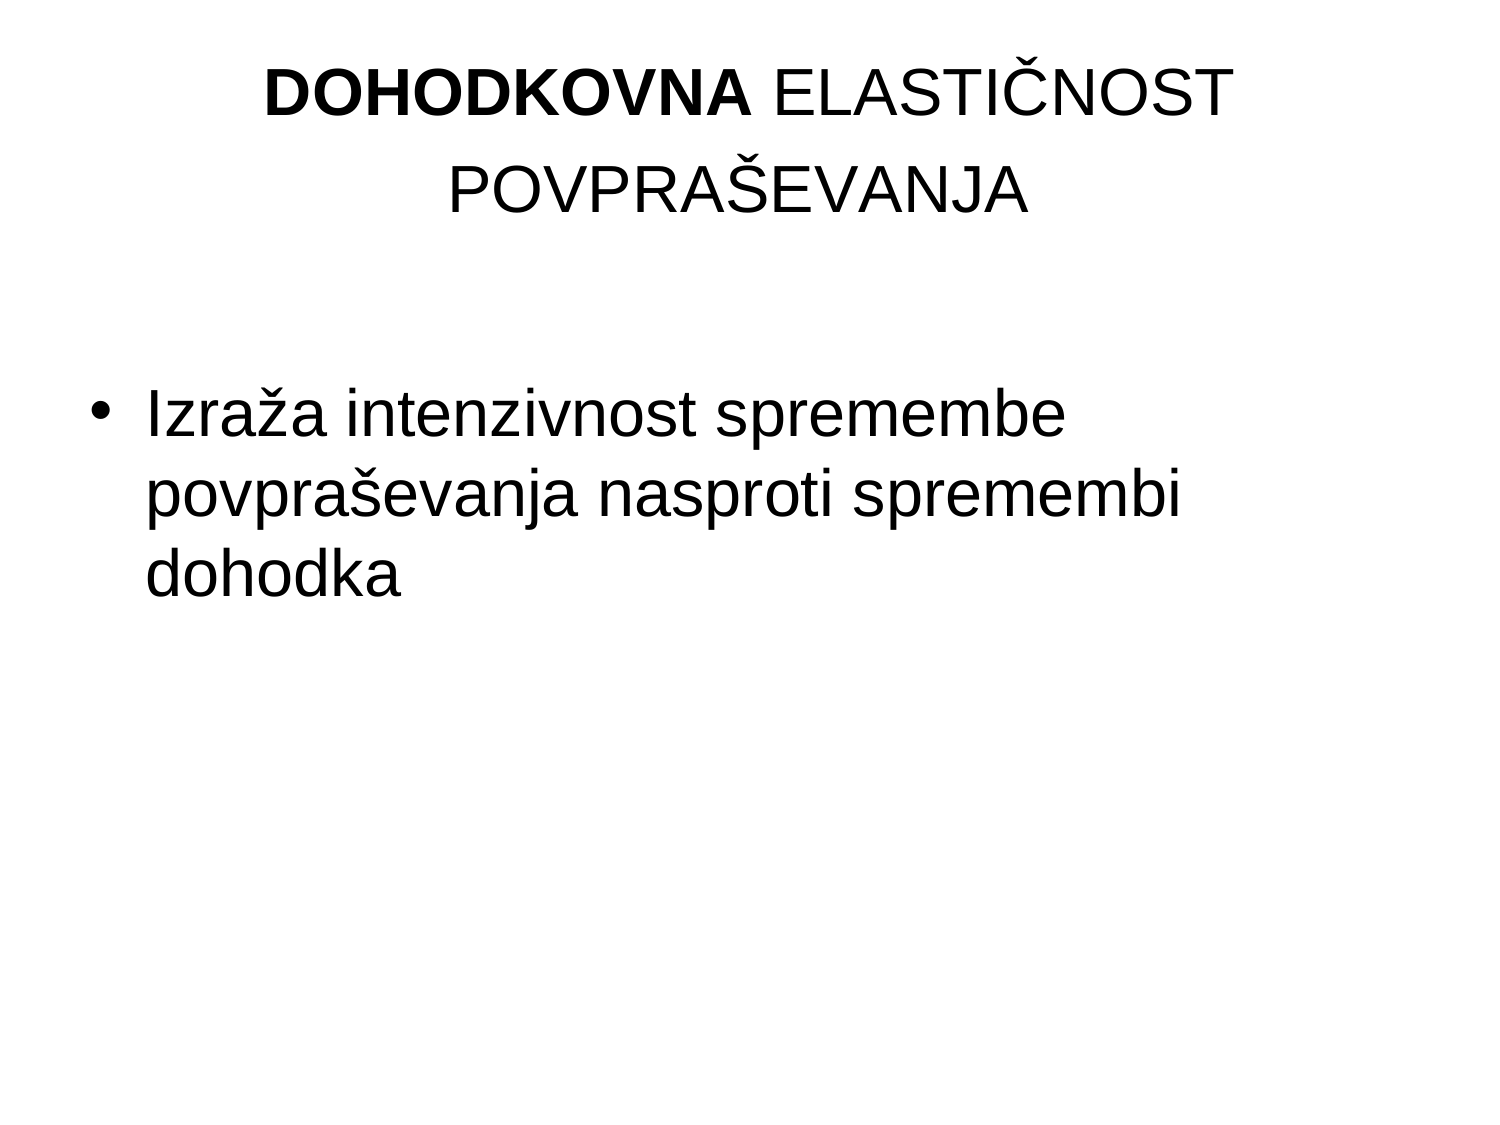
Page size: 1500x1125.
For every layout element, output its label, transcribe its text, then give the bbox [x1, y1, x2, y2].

title DOHODKOVNA ELASTIČNOST POVPRAŠEVANJA [75, 41, 1426, 237]
list Izraža intenzivnost spremembe povpraševanja nasproti spremembi dohodka [75, 361, 1426, 1006]
